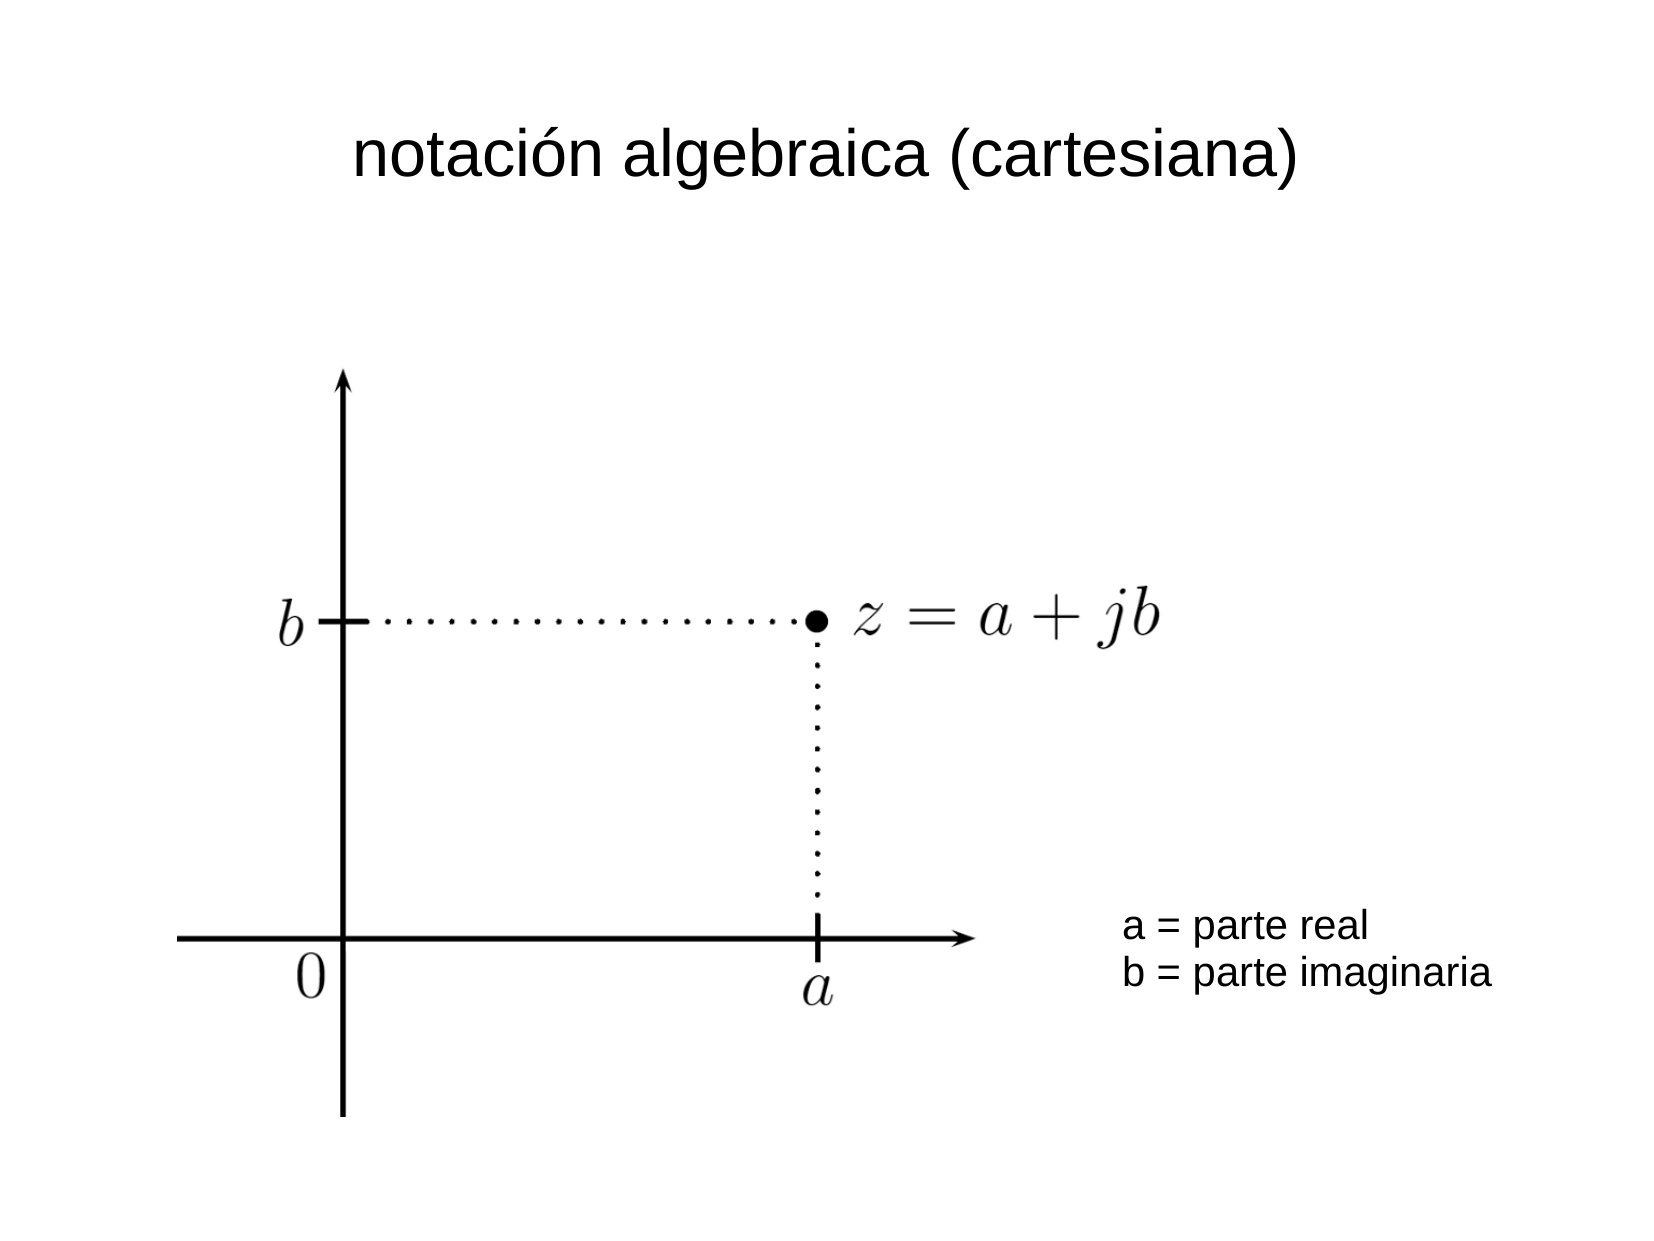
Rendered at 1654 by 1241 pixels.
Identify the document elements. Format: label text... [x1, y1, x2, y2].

title notación algebraica (cartesiana) [82, 49, 1571, 257]
subtitle a = parte real b = parte imaginaria [1122, 856, 1625, 1041]
picture [177, 360, 1477, 1117]
